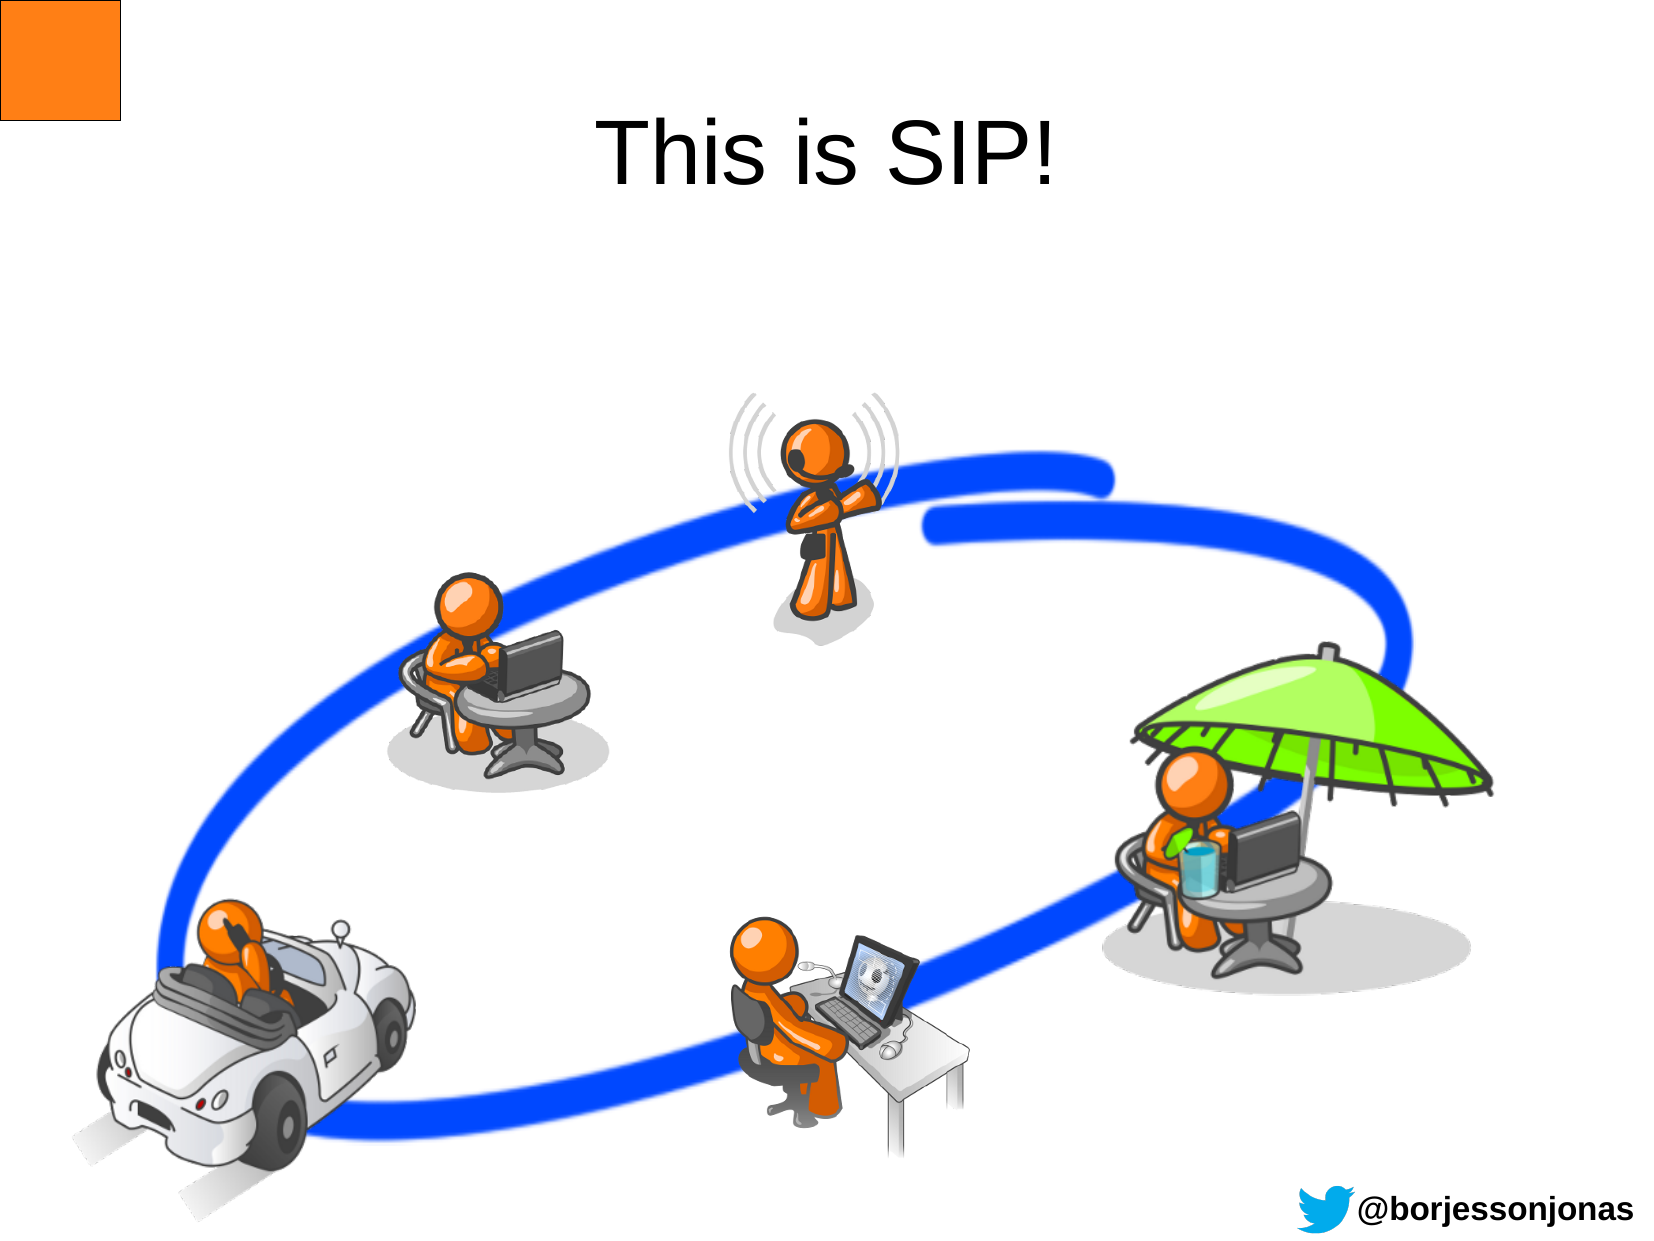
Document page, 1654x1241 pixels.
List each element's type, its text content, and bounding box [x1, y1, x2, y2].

picture [35, 380, 1501, 1241]
title This is SIP! [82, 49, 1571, 257]
picture [1277, 1160, 1375, 1241]
